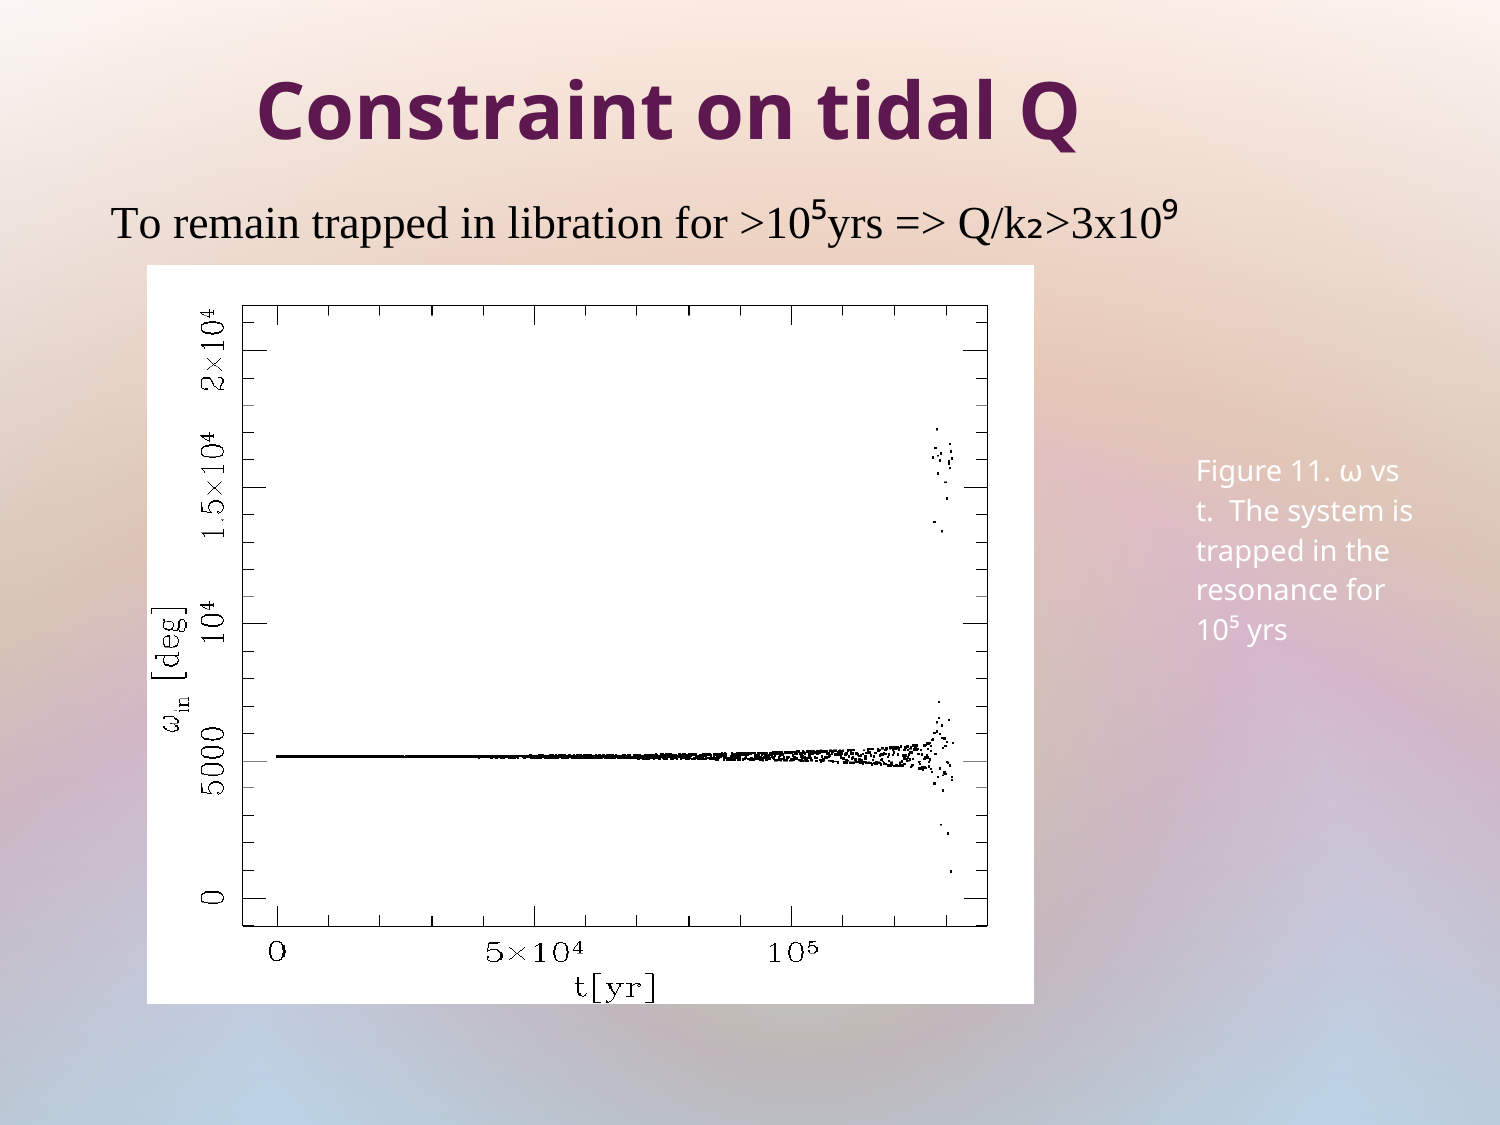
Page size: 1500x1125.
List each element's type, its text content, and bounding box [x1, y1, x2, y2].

title Constraint on tidal Q [75, 52, 1263, 240]
list To remain trapped in libration for >10⁵yrs => Q/k₂>3x10⁹ [82, 177, 1388, 935]
picture [0, 0, 1500, 1125]
text_box Figure 11. ω vs t. The system is trapped in the resonance for 10⁵ yrs [1181, 442, 1437, 633]
